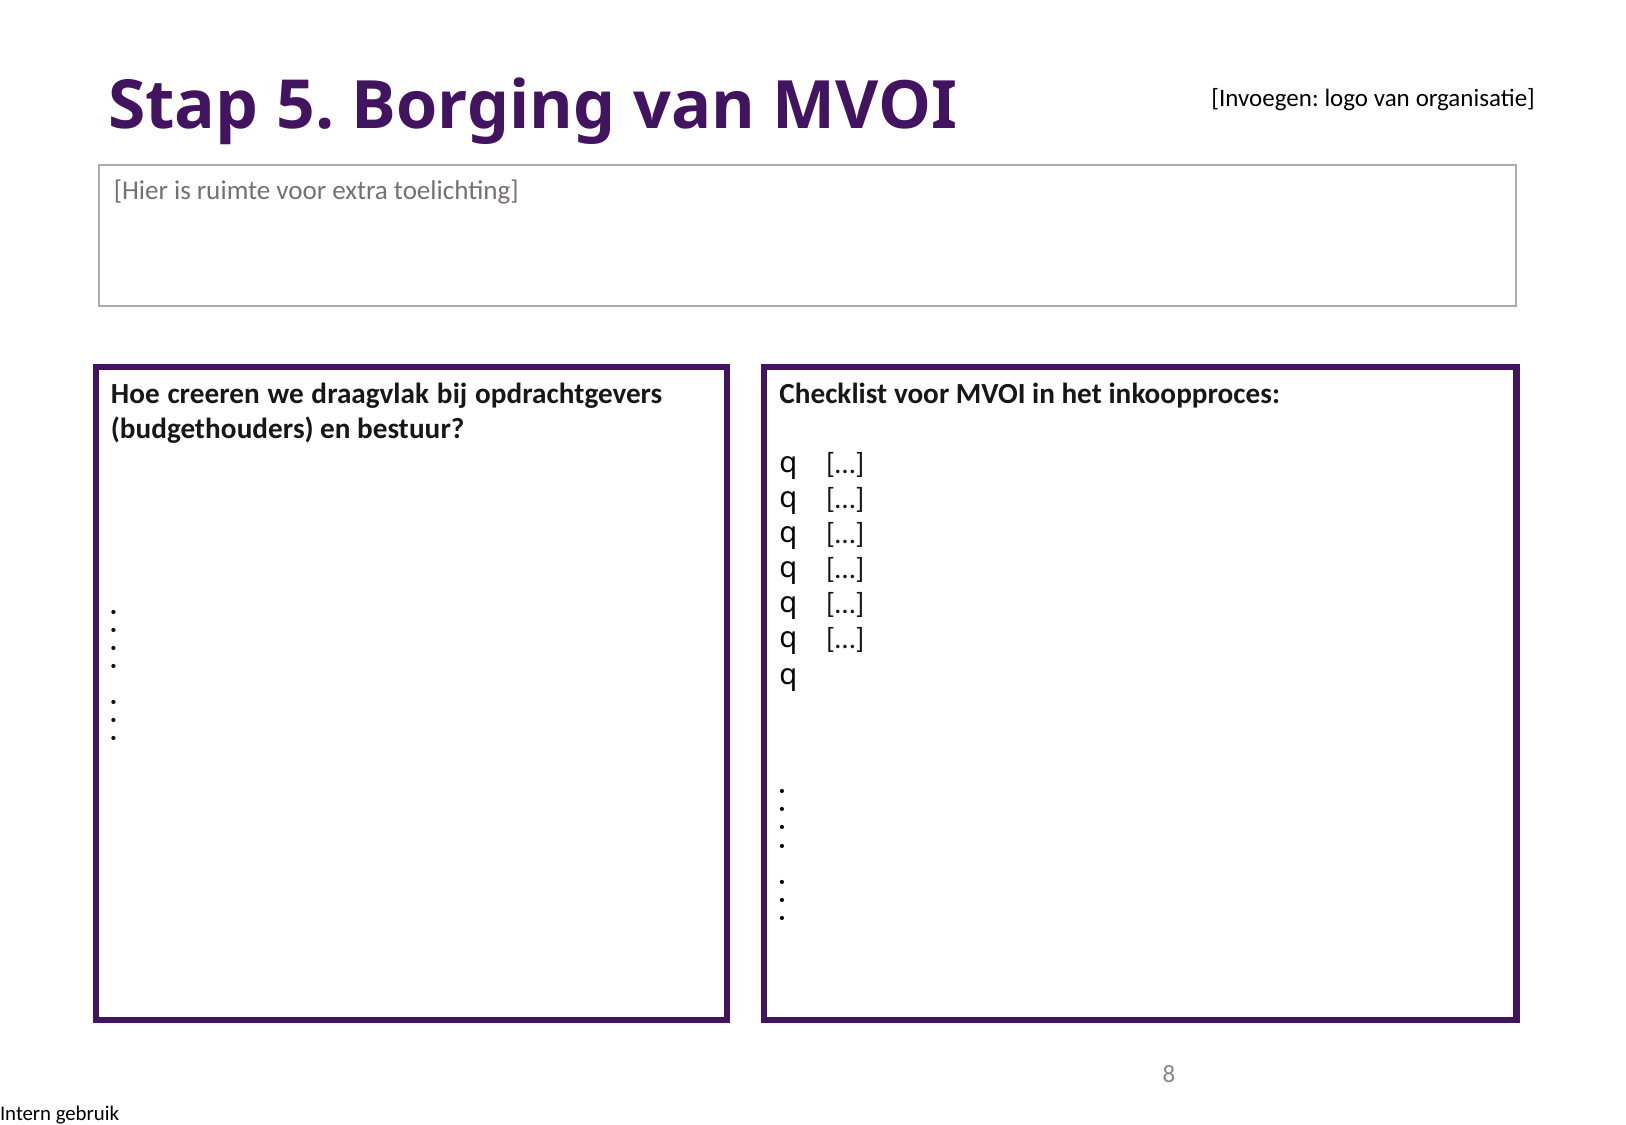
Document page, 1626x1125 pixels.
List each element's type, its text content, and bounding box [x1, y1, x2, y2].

text_box [Hier is ruimte voor extra toelichting] [99, 165, 1516, 306]
text_box [Invoegen: logo van organisatie] [1191, 44, 1556, 150]
text_box Hoe creeren we draagvlak bij opdrachtgevers (budgethouders) en bestuur? [96, 367, 727, 1020]
text_box 8 [1147, 1042, 1514, 1103]
text_box Stap 5. Borging van MVOI [95, 0, 1610, 105]
text_box [95, 105, 1610, 256]
text_box Checklist voor MVOI in het inkoopproces: […] […] […] […] […] […] [764, 367, 1516, 1020]
